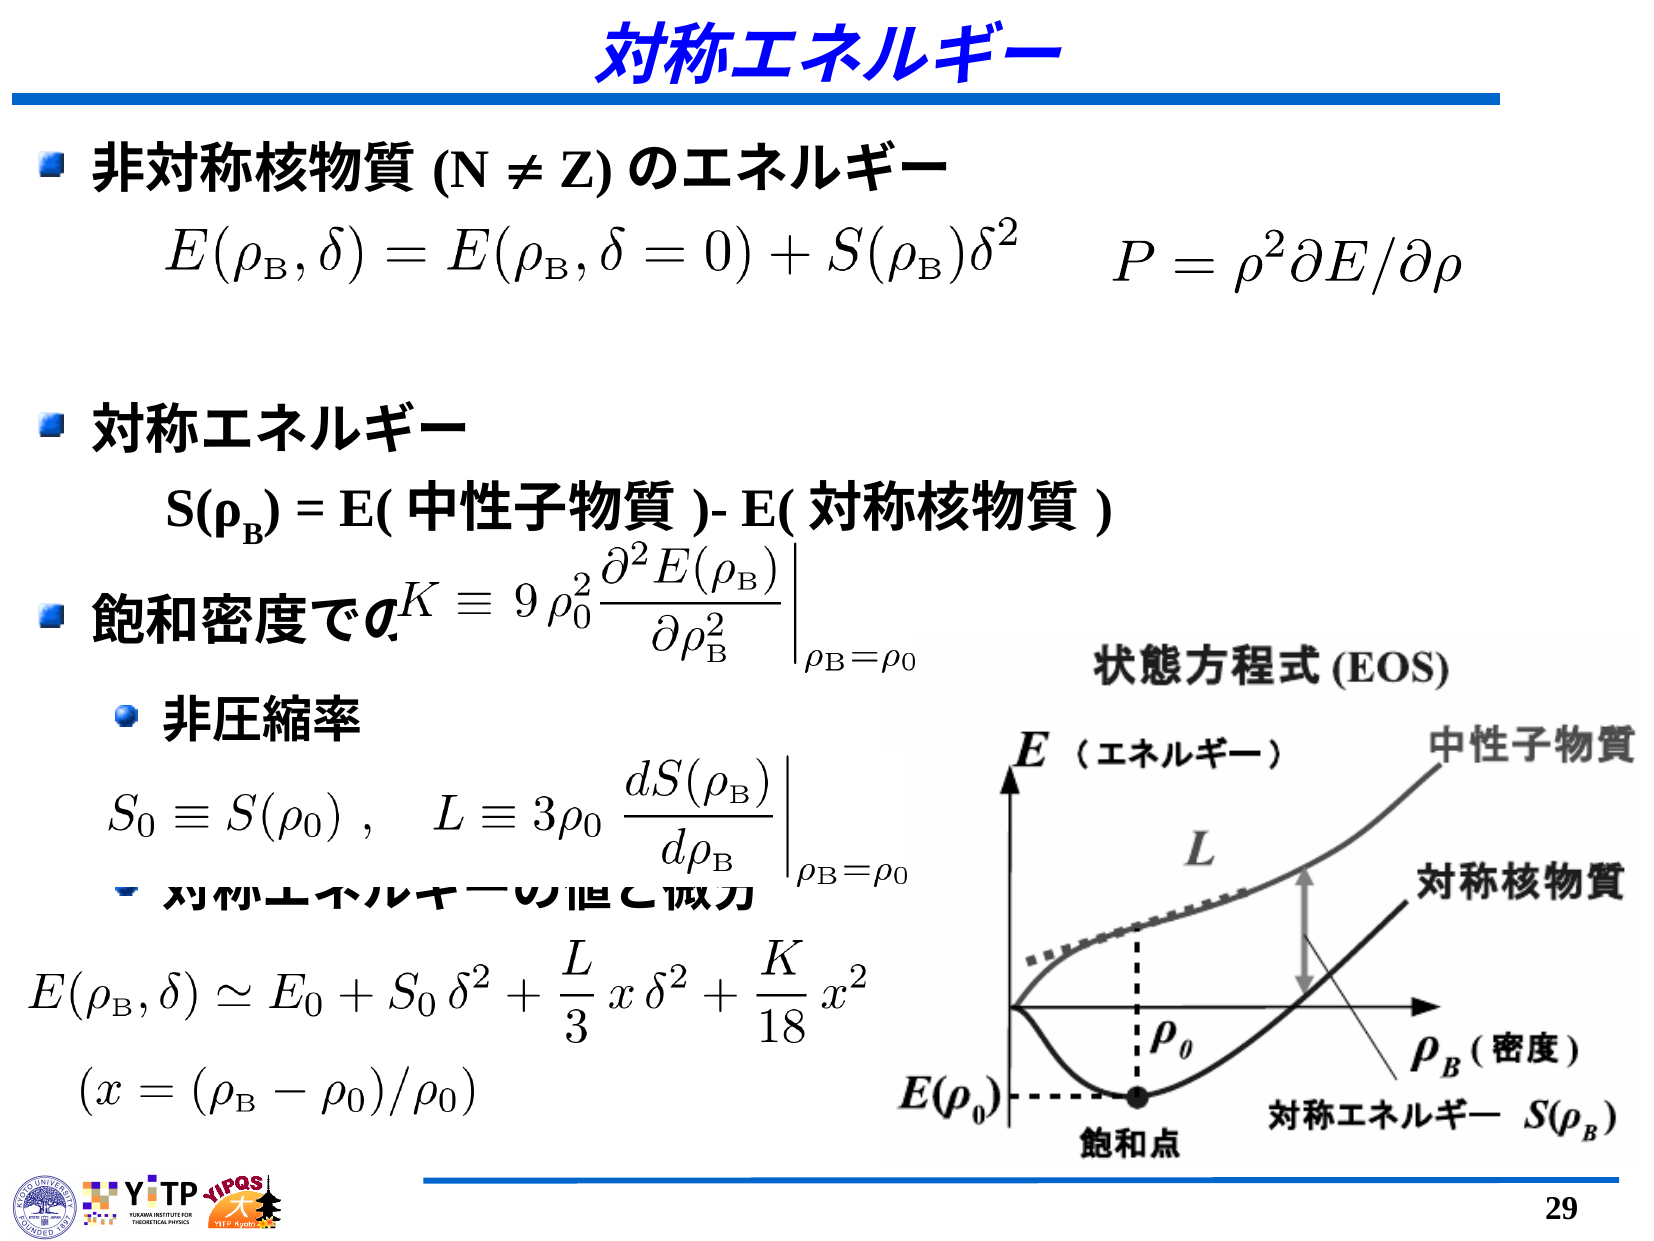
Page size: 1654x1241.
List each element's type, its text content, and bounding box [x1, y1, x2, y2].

text_box [1110, 229, 1463, 296]
picture [397, 541, 915, 673]
picture [165, 217, 1017, 284]
picture [883, 620, 1642, 1170]
list 非対称核物質(N ≠ Z)のエネルギー 対称エネルギー S(ρB) = E(中性子物質)- E(対称核物質) 飽和密度でのパラメータ 非圧縮率 対称エネルギーの値と微分 [20, 124, 1621, 1137]
title 対称エネルギー [0, 0, 1654, 99]
picture [11, 1170, 281, 1241]
picture [108, 755, 907, 887]
picture [28, 940, 866, 1116]
